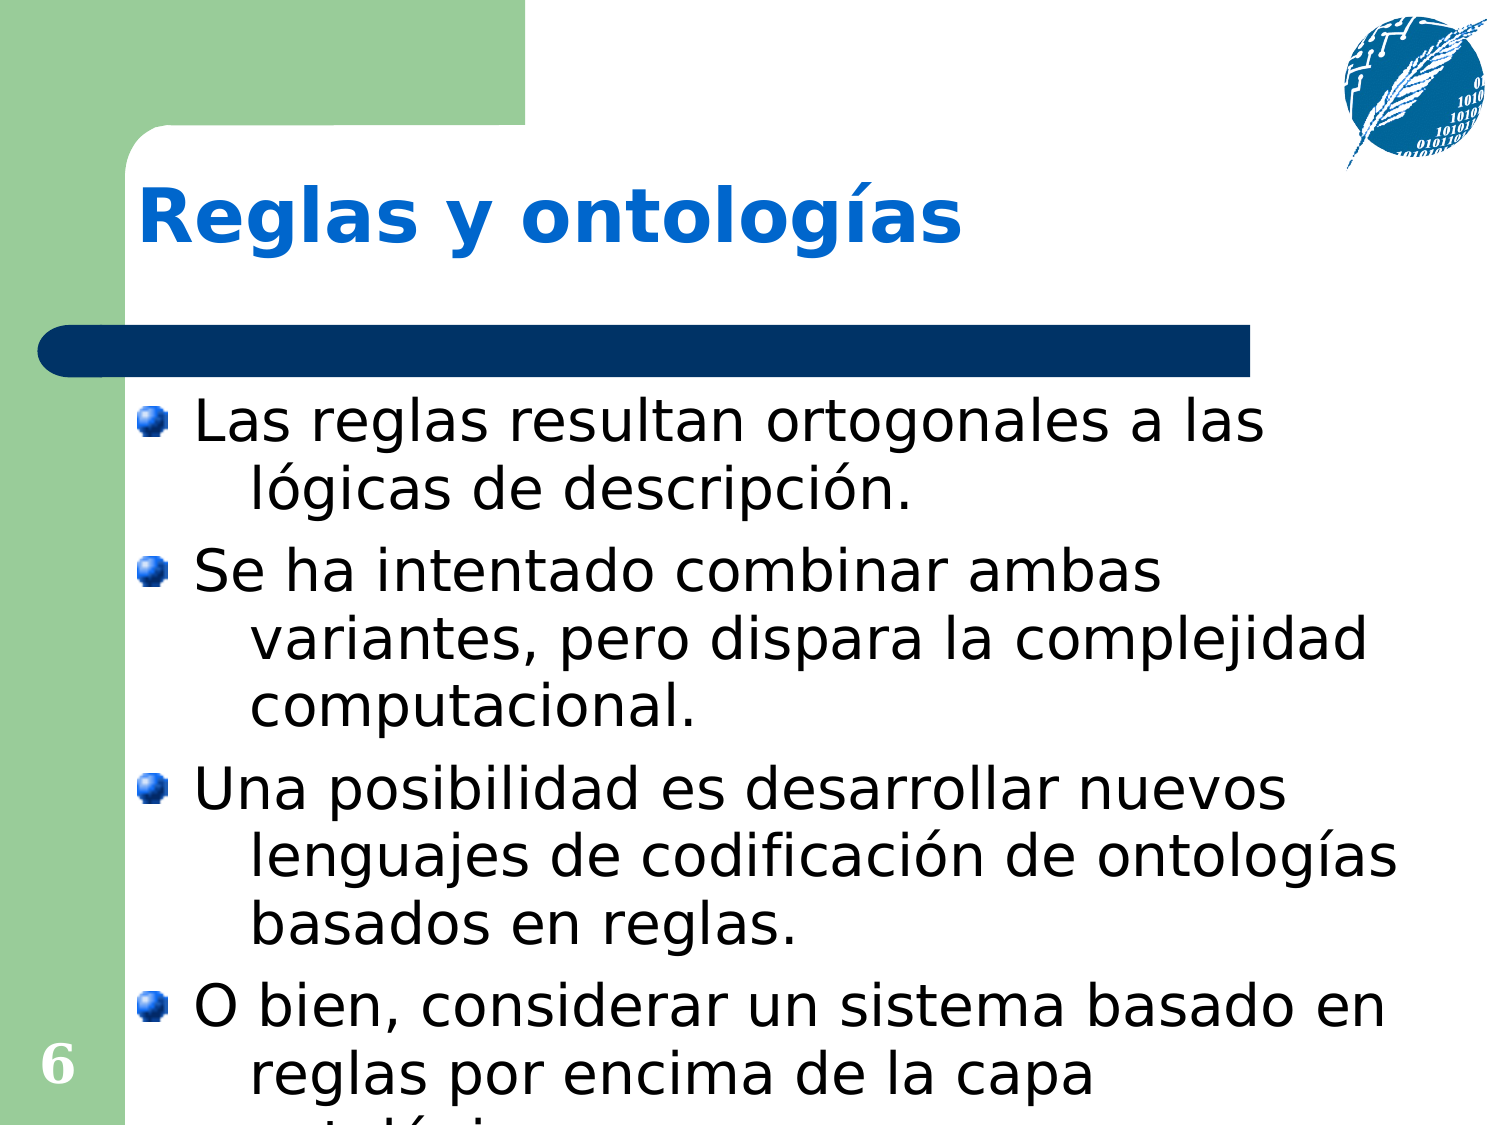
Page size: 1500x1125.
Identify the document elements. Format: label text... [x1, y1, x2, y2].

picture [1433, 139, 1440, 147]
picture [1341, 15, 1487, 172]
picture [1436, 127, 1450, 136]
picture [1416, 140, 1425, 149]
picture [1427, 138, 1431, 148]
title Reglas y ontologías [136, 136, 1414, 301]
list Las reglas resultan ortogonales a las lógicas de descripción. Se ha intentado combinar ambas variantes, pero dispara la complejidad computacional. Una posibilidad es desarrollar nuevos lenguajes de codificación de ontologías basados en reglas. O bien, considerar un sistema basado en reglas por encima de la capa ontológica. [137, 387, 1400, 1109]
